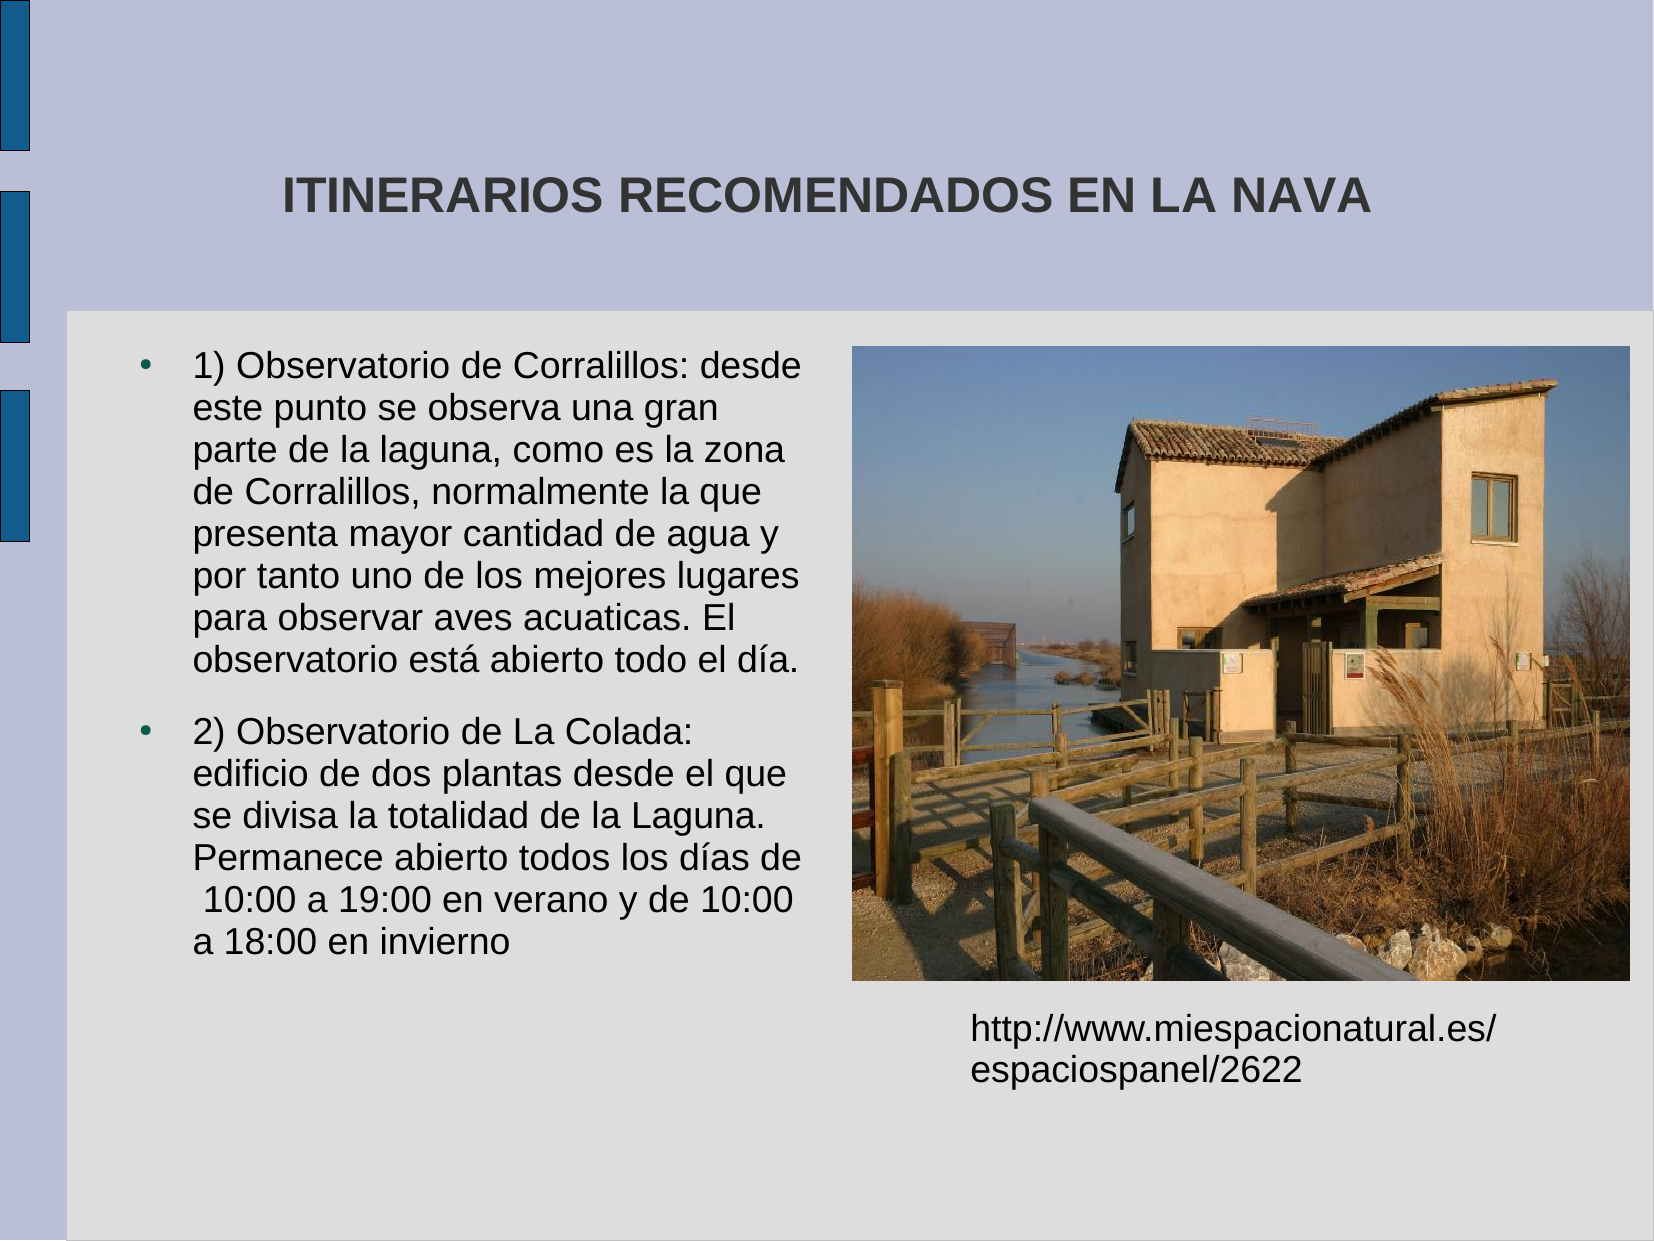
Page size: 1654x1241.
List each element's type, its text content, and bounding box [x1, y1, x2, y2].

list 1) Observatorio de Corralillos: desde este punto se observa una gran parte de la laguna, como es la zona de Corralillos, normalmente la que presenta mayor cantidad de agua y por tanto uno de los mejores lugares para observar aves acuaticas. El observatorio está abierto todo el día. 2) Observatorio de La Colada: edificio de dos plantas desde el que se divisa la totalidad de la Laguna. Permanece abierto todos los días de 10:00 a 19:00 en verano y de 10:00 a 18:00 en invierno [121, 344, 811, 1127]
text_box http://www.miespacionatural.es/espaciospanel/2622 [955, 999, 1571, 1099]
title ITINERARIOS RECOMENDADOS EN LA NAVA [121, 91, 1534, 299]
picture [852, 346, 1630, 981]
